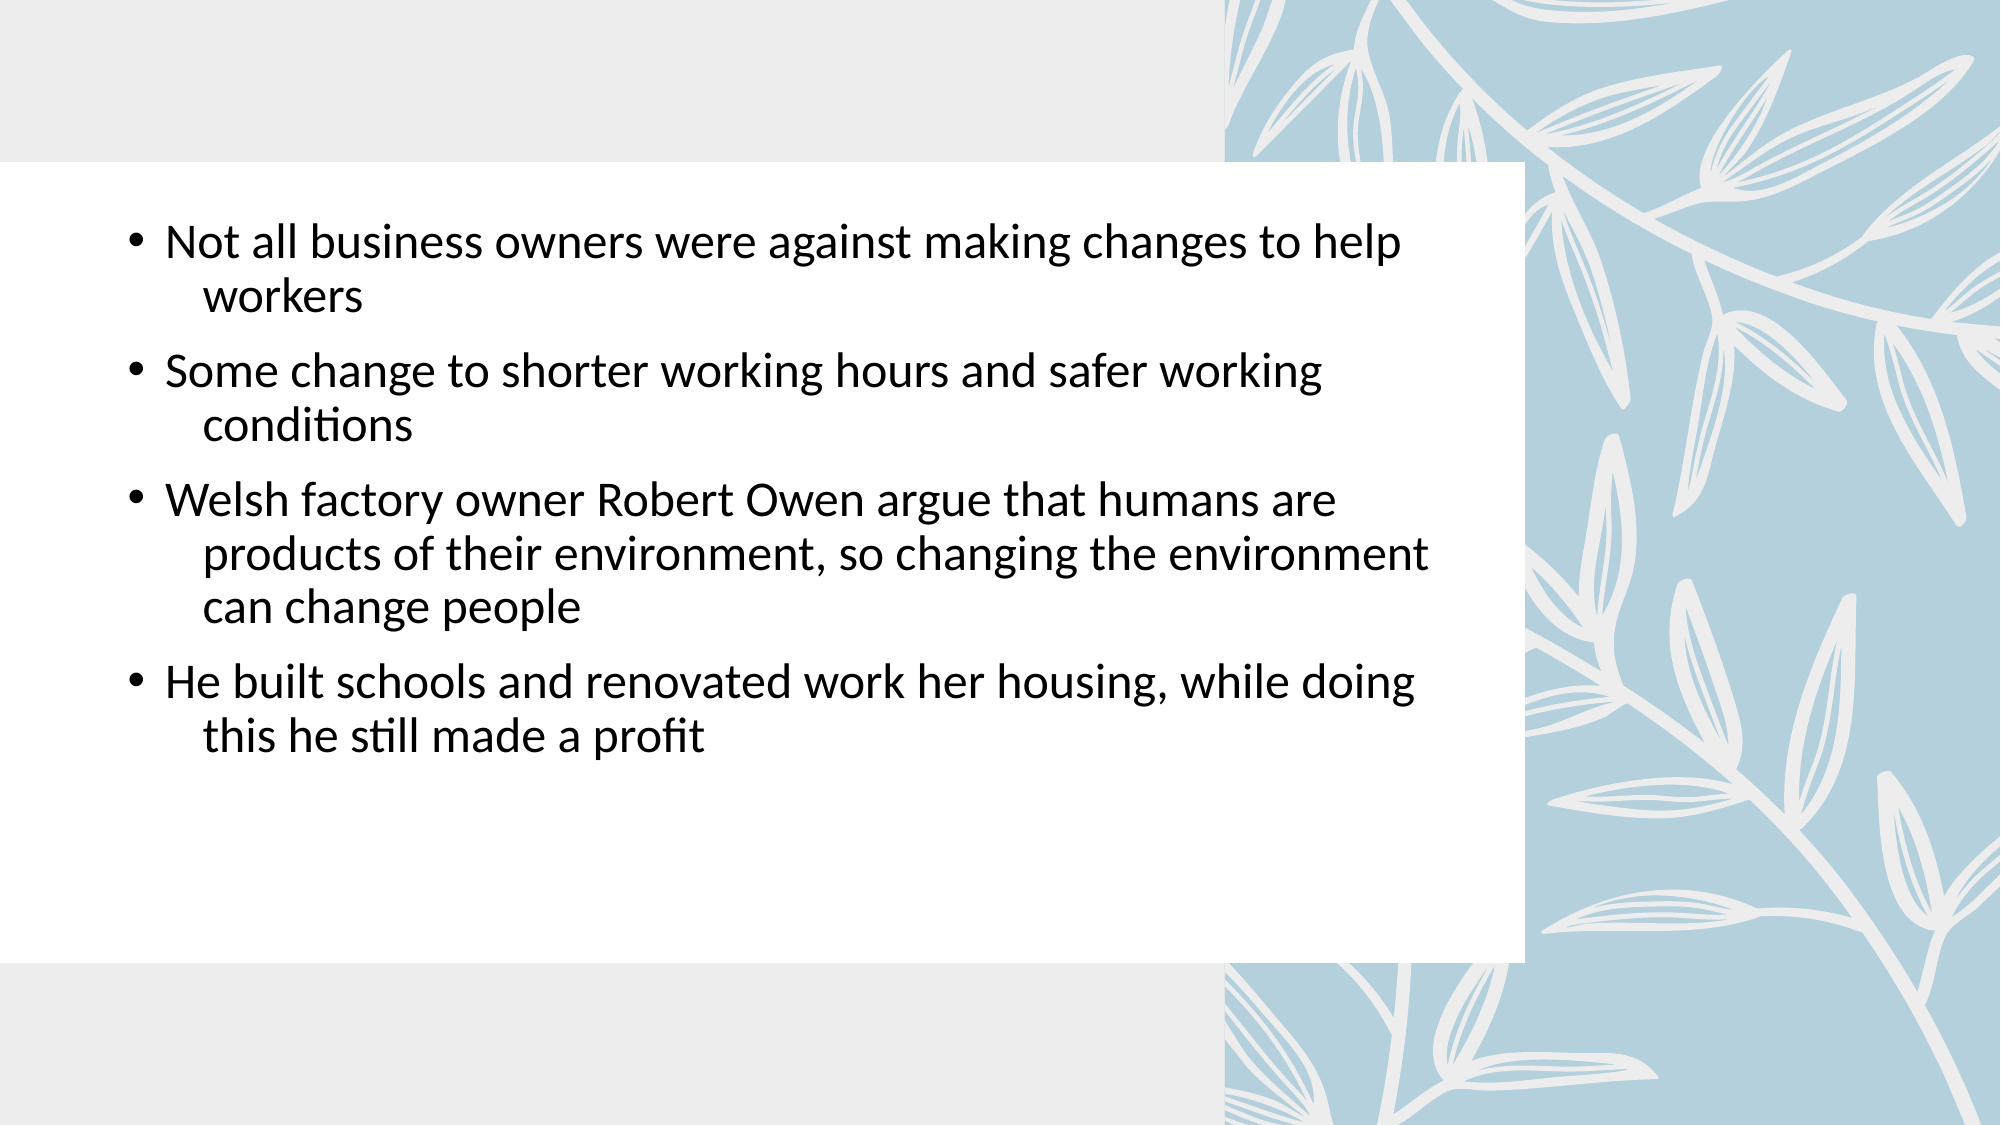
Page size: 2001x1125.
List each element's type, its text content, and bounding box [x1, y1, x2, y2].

text_box [0, 0, 2000, 1125]
list Not all business owners were against making changes to help workers Some change to shorter working hours and safer working conditions Welsh factory owner Robert Owen argue that humans are products of their environment, so changing the environment can change people He built schools and renovated work her housing, while doing this he still made a profit [112, 207, 1452, 850]
